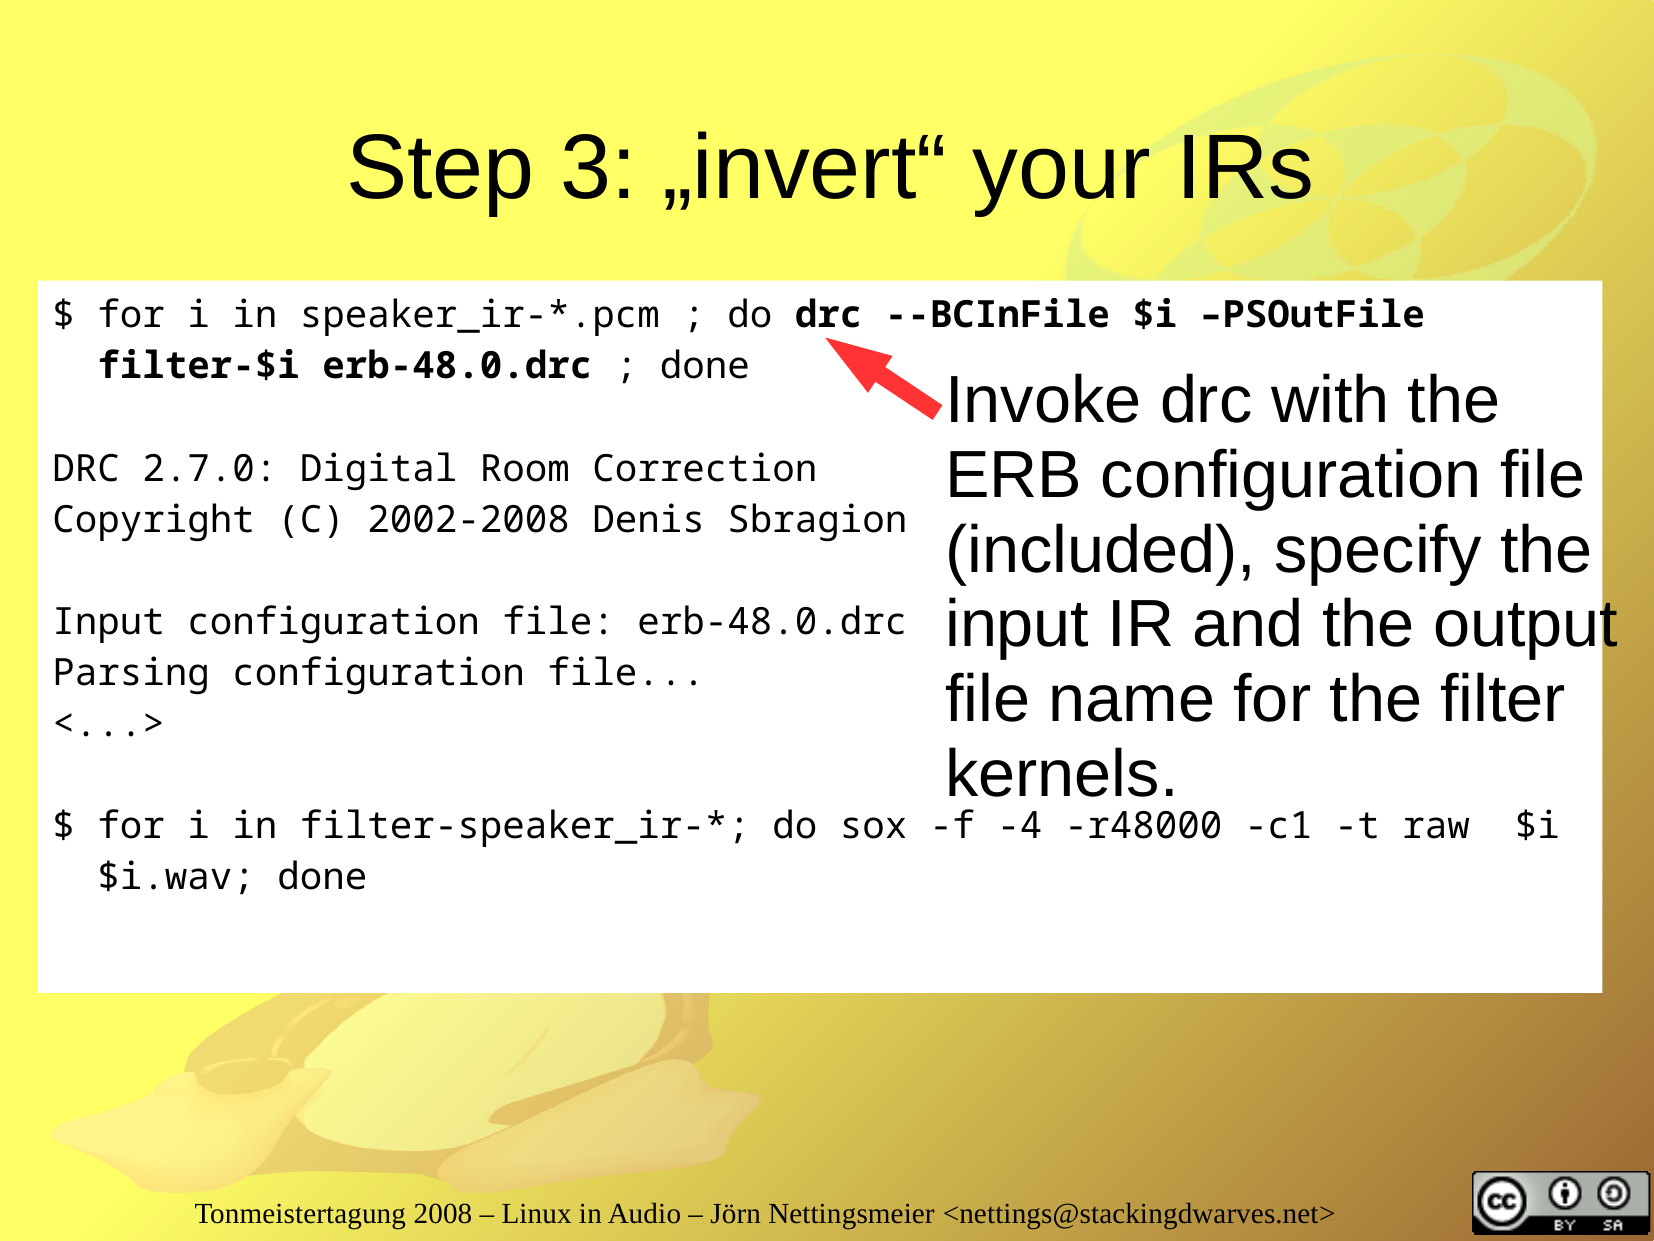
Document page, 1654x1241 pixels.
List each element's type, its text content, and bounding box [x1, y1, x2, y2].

text_box Invoke drc with the ERB configuration file (included), specify the input IR and the output file name for the filter kernels. [945, 362, 1621, 811]
picture [1472, 1171, 1651, 1235]
title Step 3: „invert“ your IRs [86, 70, 1576, 263]
text_box $ for i in speaker_ir-*.pcm ; do drc --BCInFile $i –PSOutFile filter-$i erb-48.0.drc ; done DRC 2.7.0: Digital Room Correction Copyright (C) 2002-2008 Denis Sbragion Input configuration file: erb-48.0.drc Parsing configuration file... <...> $ for i in filter-speaker_ir-*; do sox -f -4 -r48000 -c1 -t raw $i $i.wav; done [37, 280, 1603, 993]
